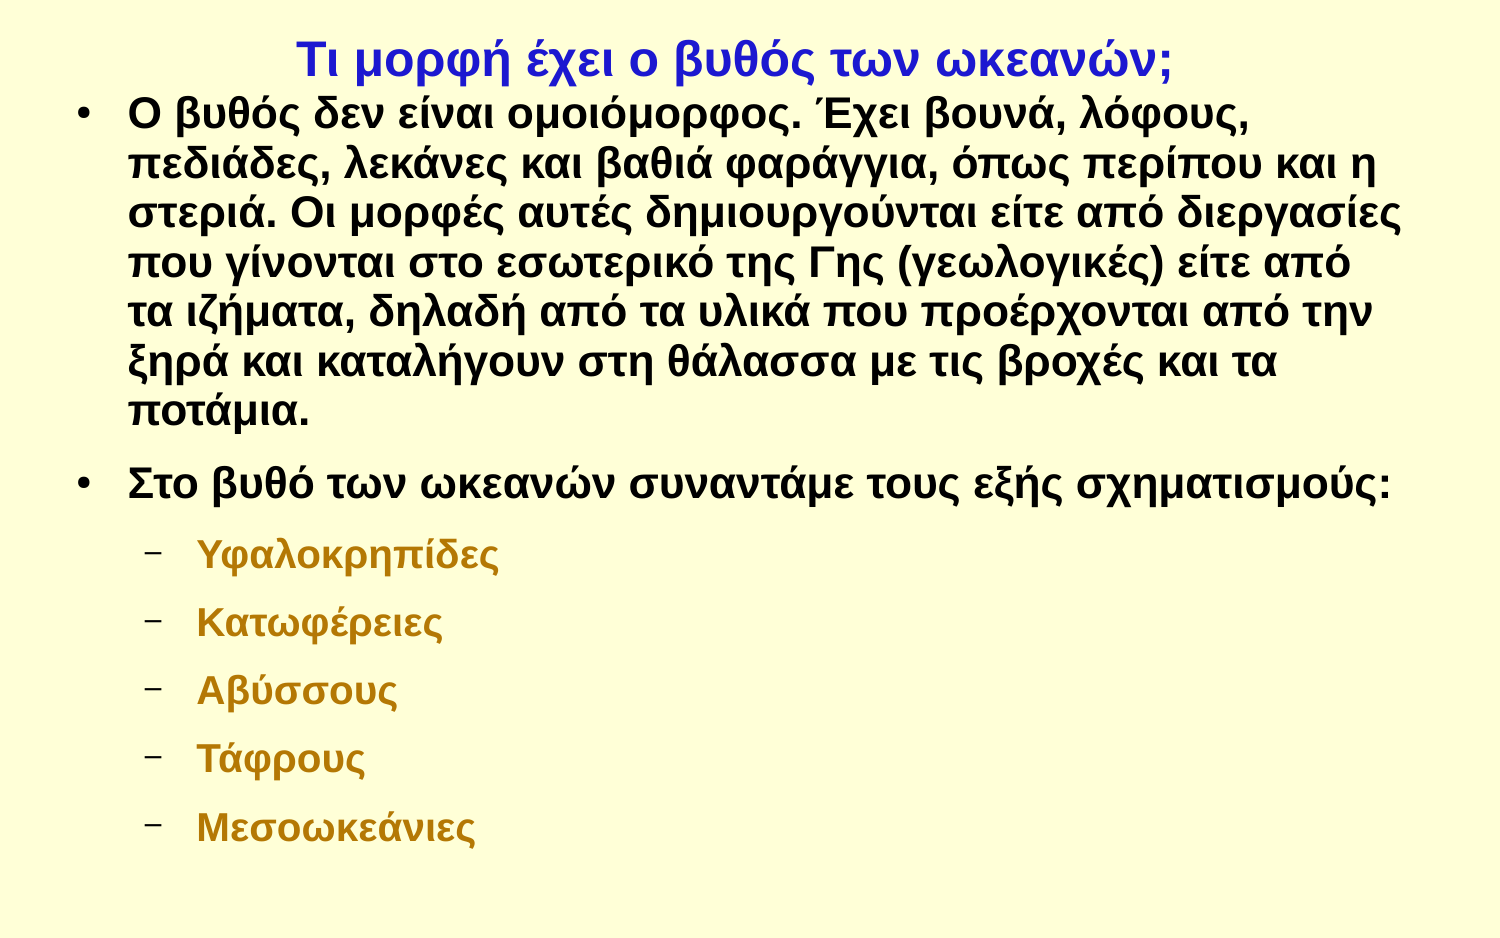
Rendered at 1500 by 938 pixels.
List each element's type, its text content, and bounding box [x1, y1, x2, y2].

title Τι μορφή έχει ο βυθός των ωκεανών; [67, 29, 1418, 89]
list Ο βυθός δεν είναι ομοιόμορφος. Έχει βουνά, λόφους, πεδιάδες, λεκάνες και βαθιά φαράγγια, όπως περίπου και η στεριά. Οι μορφές αυτές δημιουργούνται είτε από διεργασίες που γίνονται στο εσωτερικό της Γης (γεωλογικές) είτε από τα ιζήματα, δηλαδή από τα υλικά που προέρχονται από την ξηρά και καταλήγουν στη θάλασσα με τις βροχές και τα ποτάμια. Στο βυθό των ωκεανών συναντάμε τους εξής σχηματισμούς: Υφαλοκρηπίδες Κατωφέρειες Αβύσσους Τάφρους Μεσοωκεάνιες [59, 88, 1409, 886]
